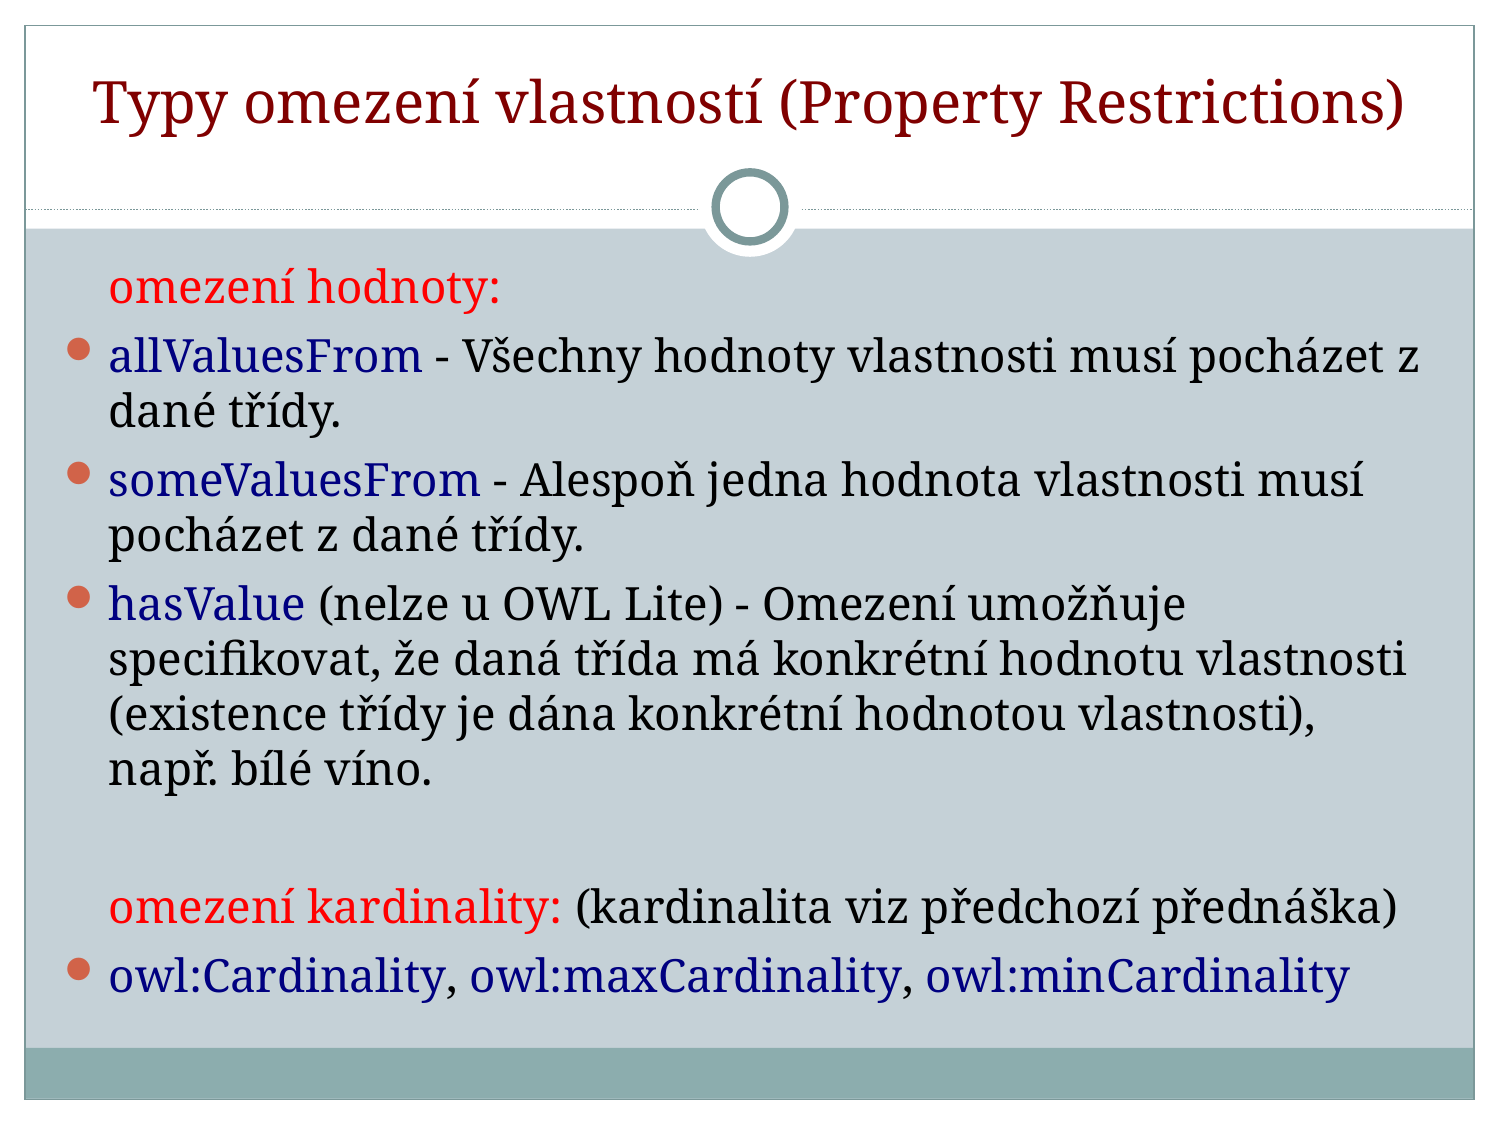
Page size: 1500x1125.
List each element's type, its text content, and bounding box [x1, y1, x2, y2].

list omezení hodnoty: allValuesFrom - Všechny hodnoty vlastnosti musí pocházet z dané třídy. someValuesFrom - Alespoň jedna hodnota vlastnosti musí pocházet z dané třídy. hasValue (nelze u OWL Lite) - Omezení umožňuje specifikovat, že daná třída má konkrétní hodnotu vlastnosti (existence třídy je dána konkrétní hodnotou vlastnosti), např. bílé víno. omezení kardinality: (kardinalita viz předchozí přednáška) owl:Cardinality, owl:maxCardinality, owl:minCardinality [49, 249, 1450, 1083]
title Typy omezení vlastností (Property Restrictions) [49, 37, 1450, 163]
